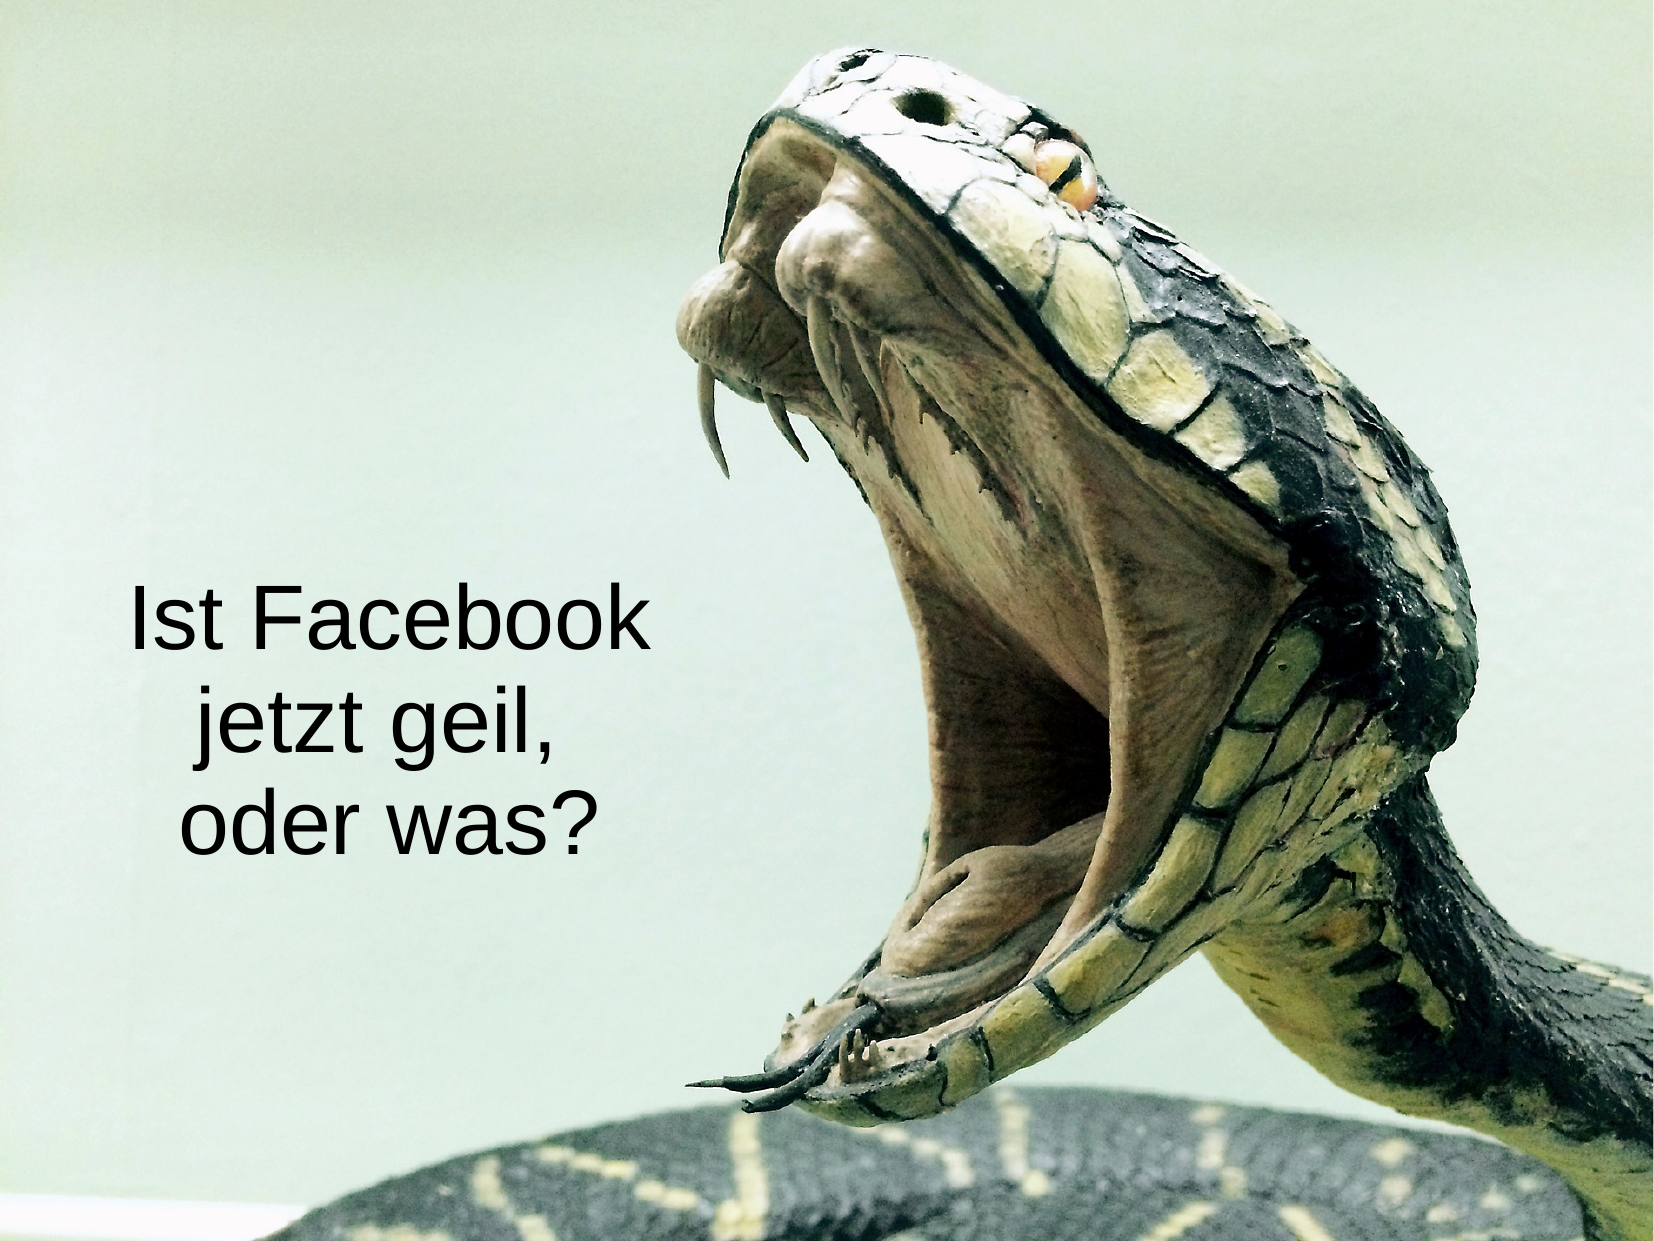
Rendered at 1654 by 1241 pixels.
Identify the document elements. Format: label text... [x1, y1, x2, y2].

picture [0, 0, 1654, 1241]
title Ist Facebook jetzt geil, oder was? [82, 448, 697, 993]
